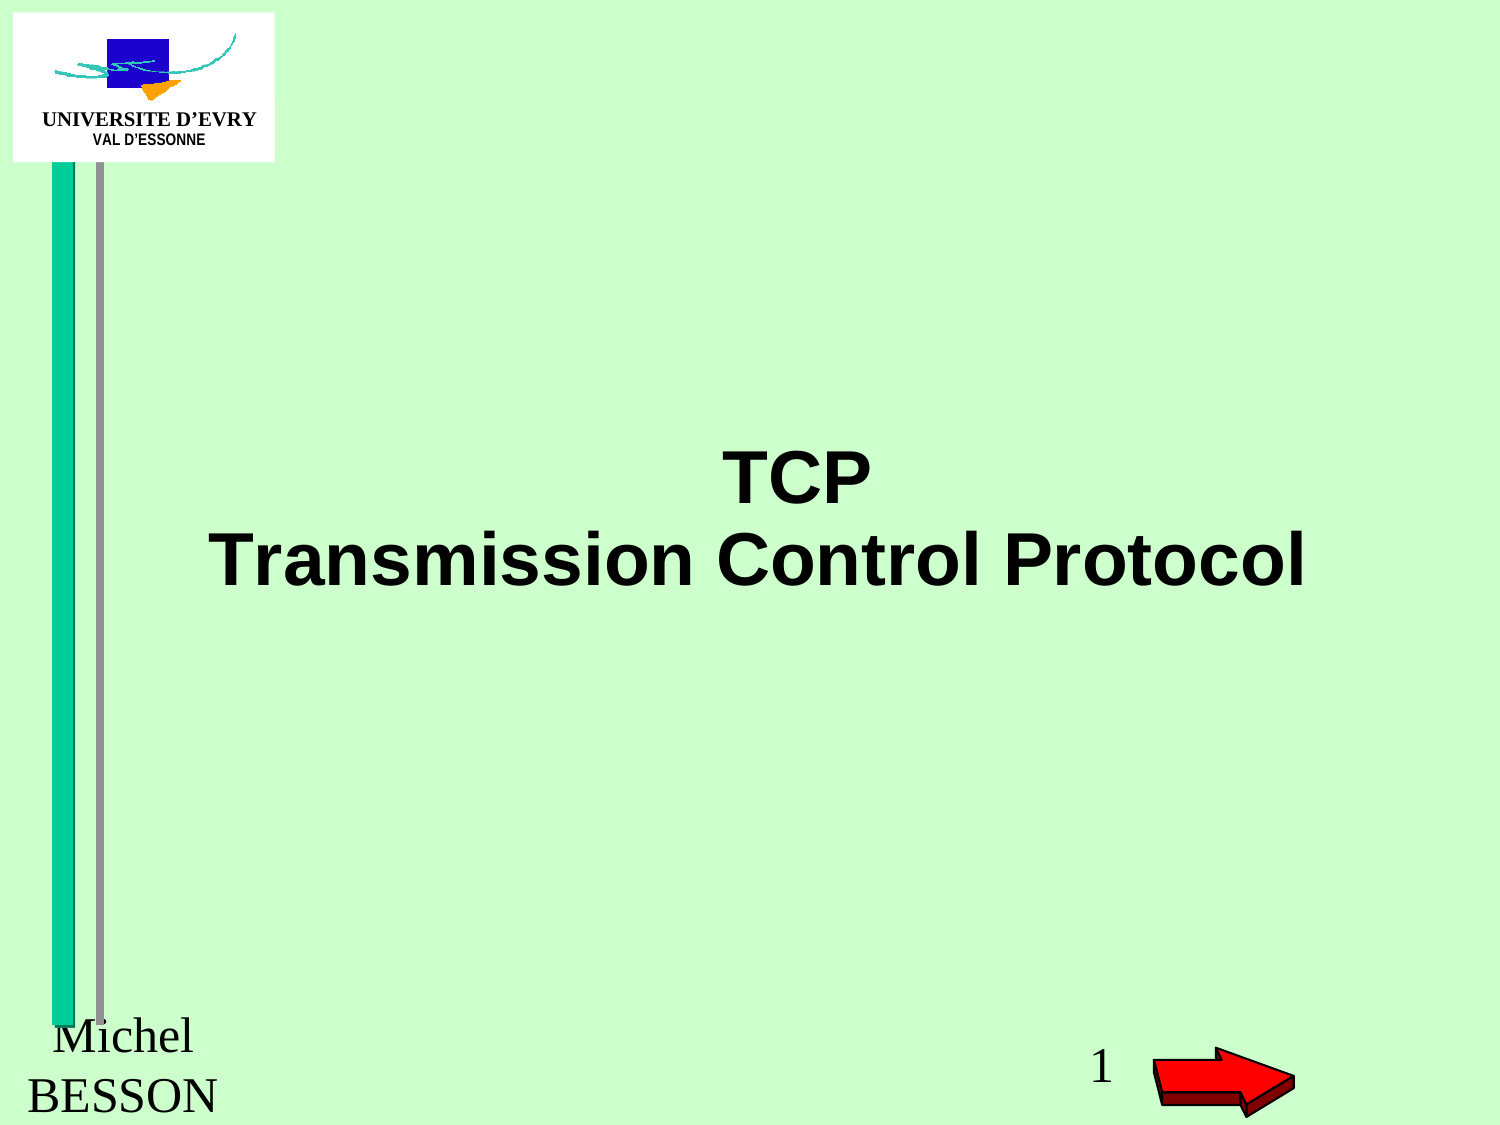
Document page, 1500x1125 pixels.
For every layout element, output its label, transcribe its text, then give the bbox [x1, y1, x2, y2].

title TCP Transmission Control Protocol [150, 431, 1467, 609]
picture [24, 21, 263, 101]
text_box [1153, 1047, 1294, 1117]
